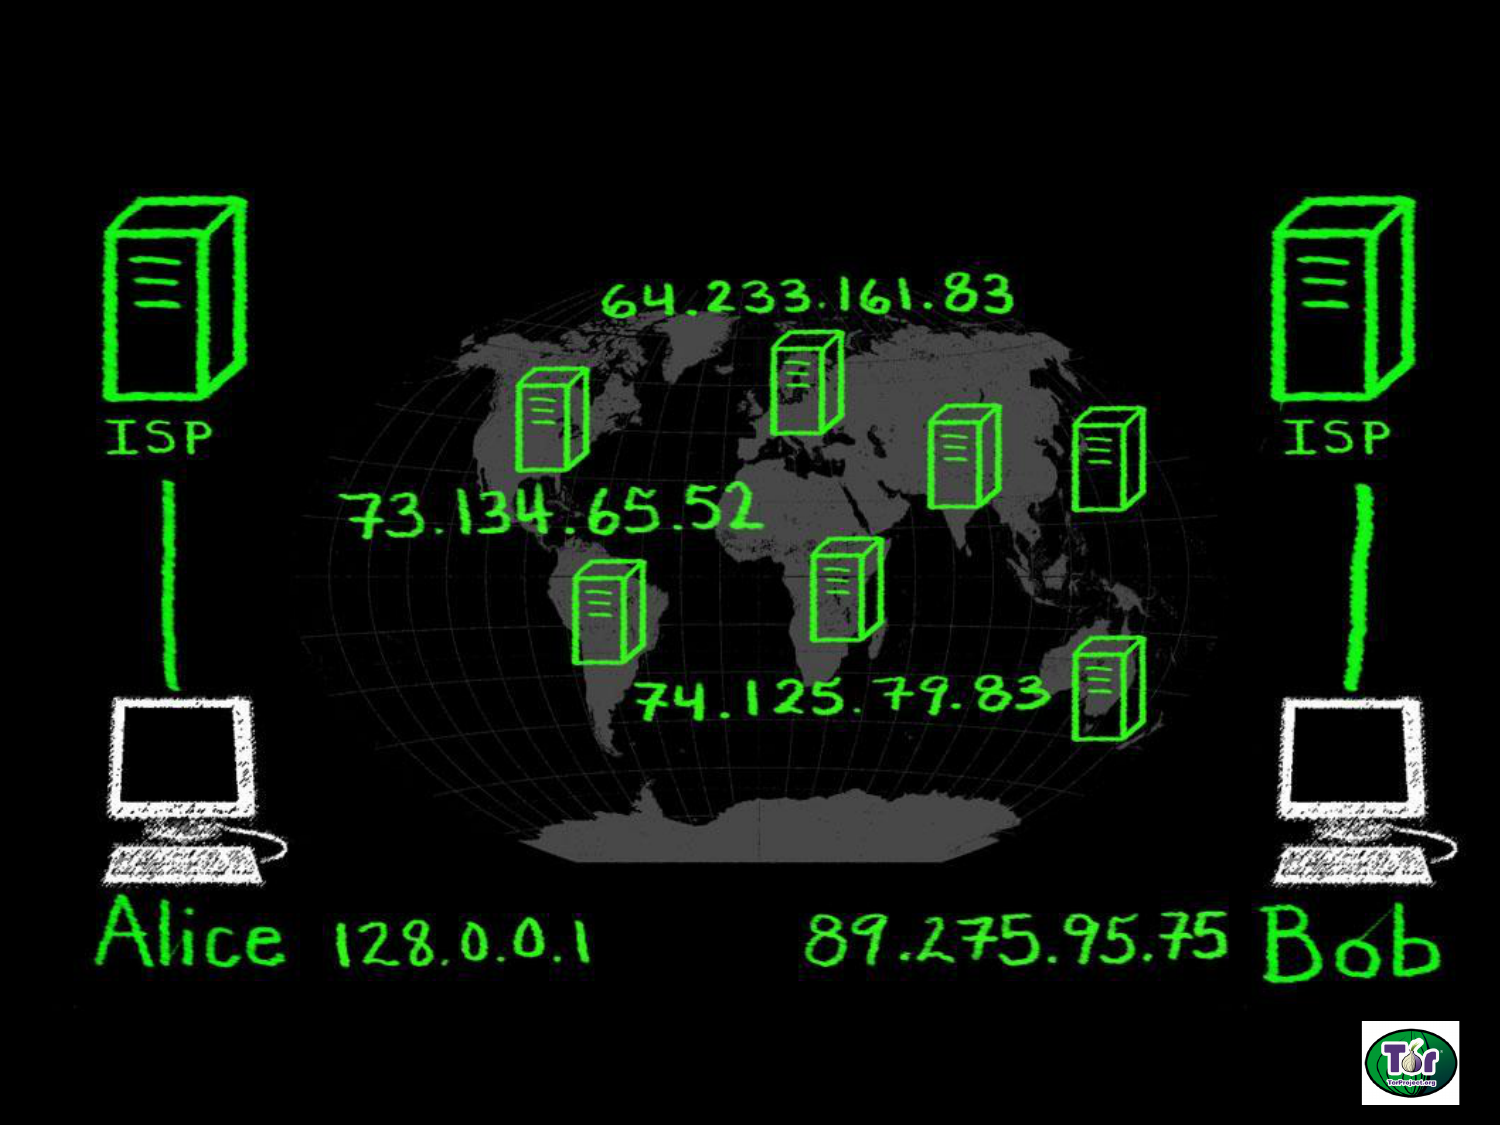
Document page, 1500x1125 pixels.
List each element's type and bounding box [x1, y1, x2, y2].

text_box [51, 144, 1467, 1011]
picture [1361, 1021, 1460, 1105]
